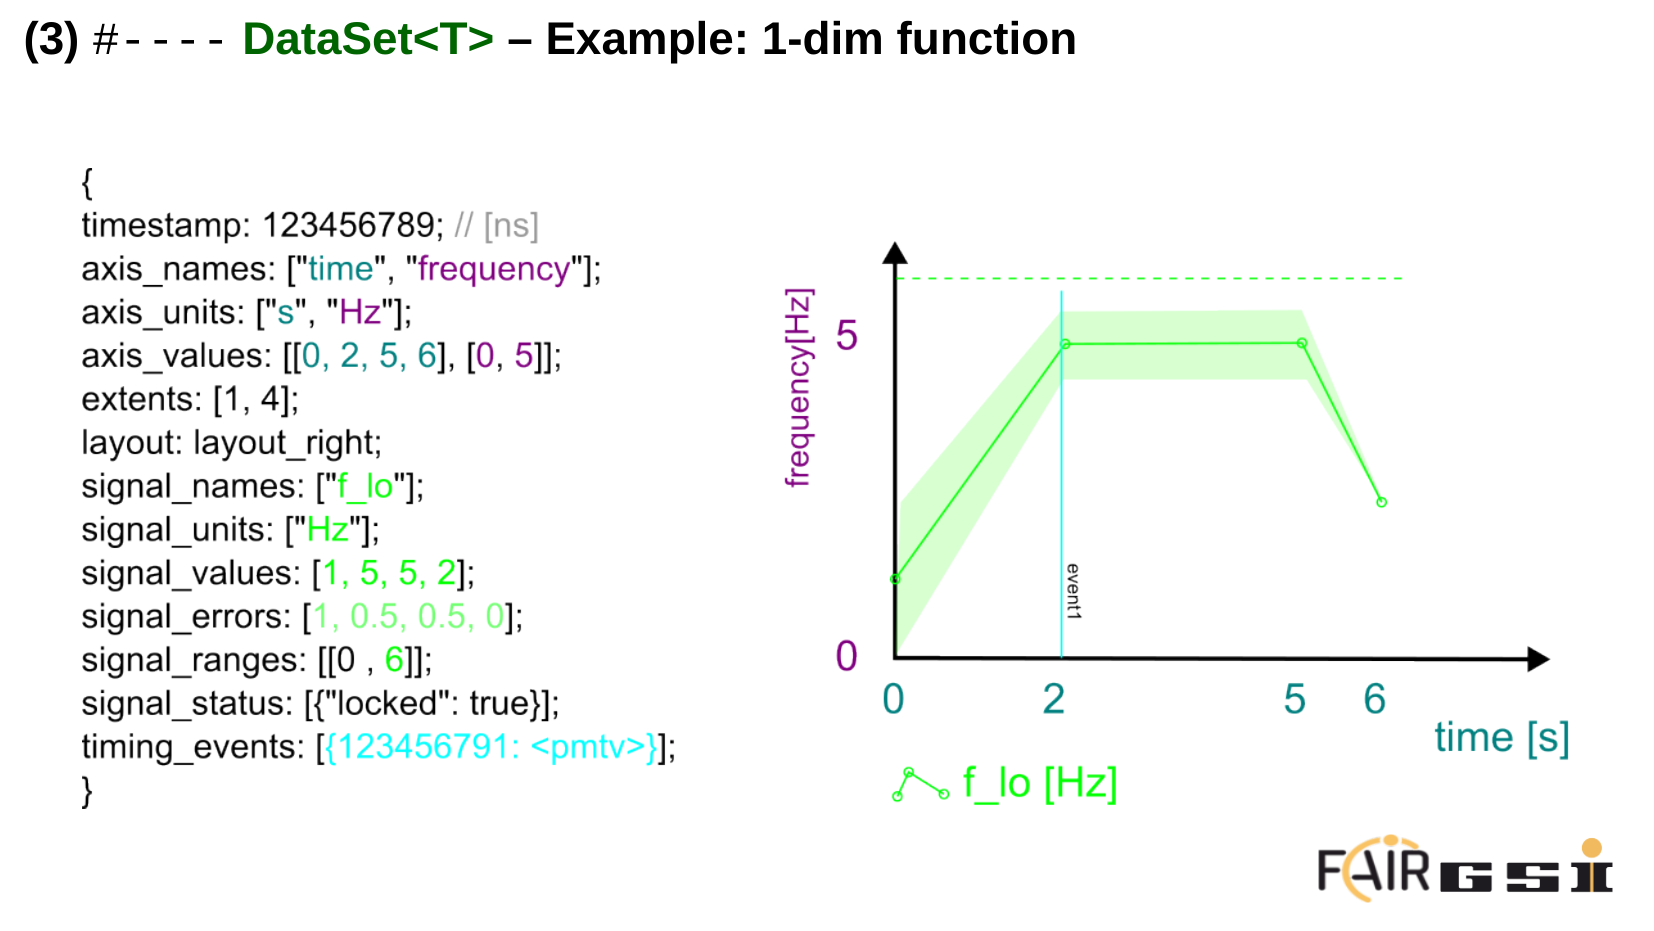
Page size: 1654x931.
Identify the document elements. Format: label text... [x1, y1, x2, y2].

title (3) #---- DataSet<T> – Example: 1-dim function [23, 5, 1638, 77]
picture [1439, 836, 1615, 895]
picture [82, 168, 1571, 809]
picture [1318, 833, 1430, 904]
